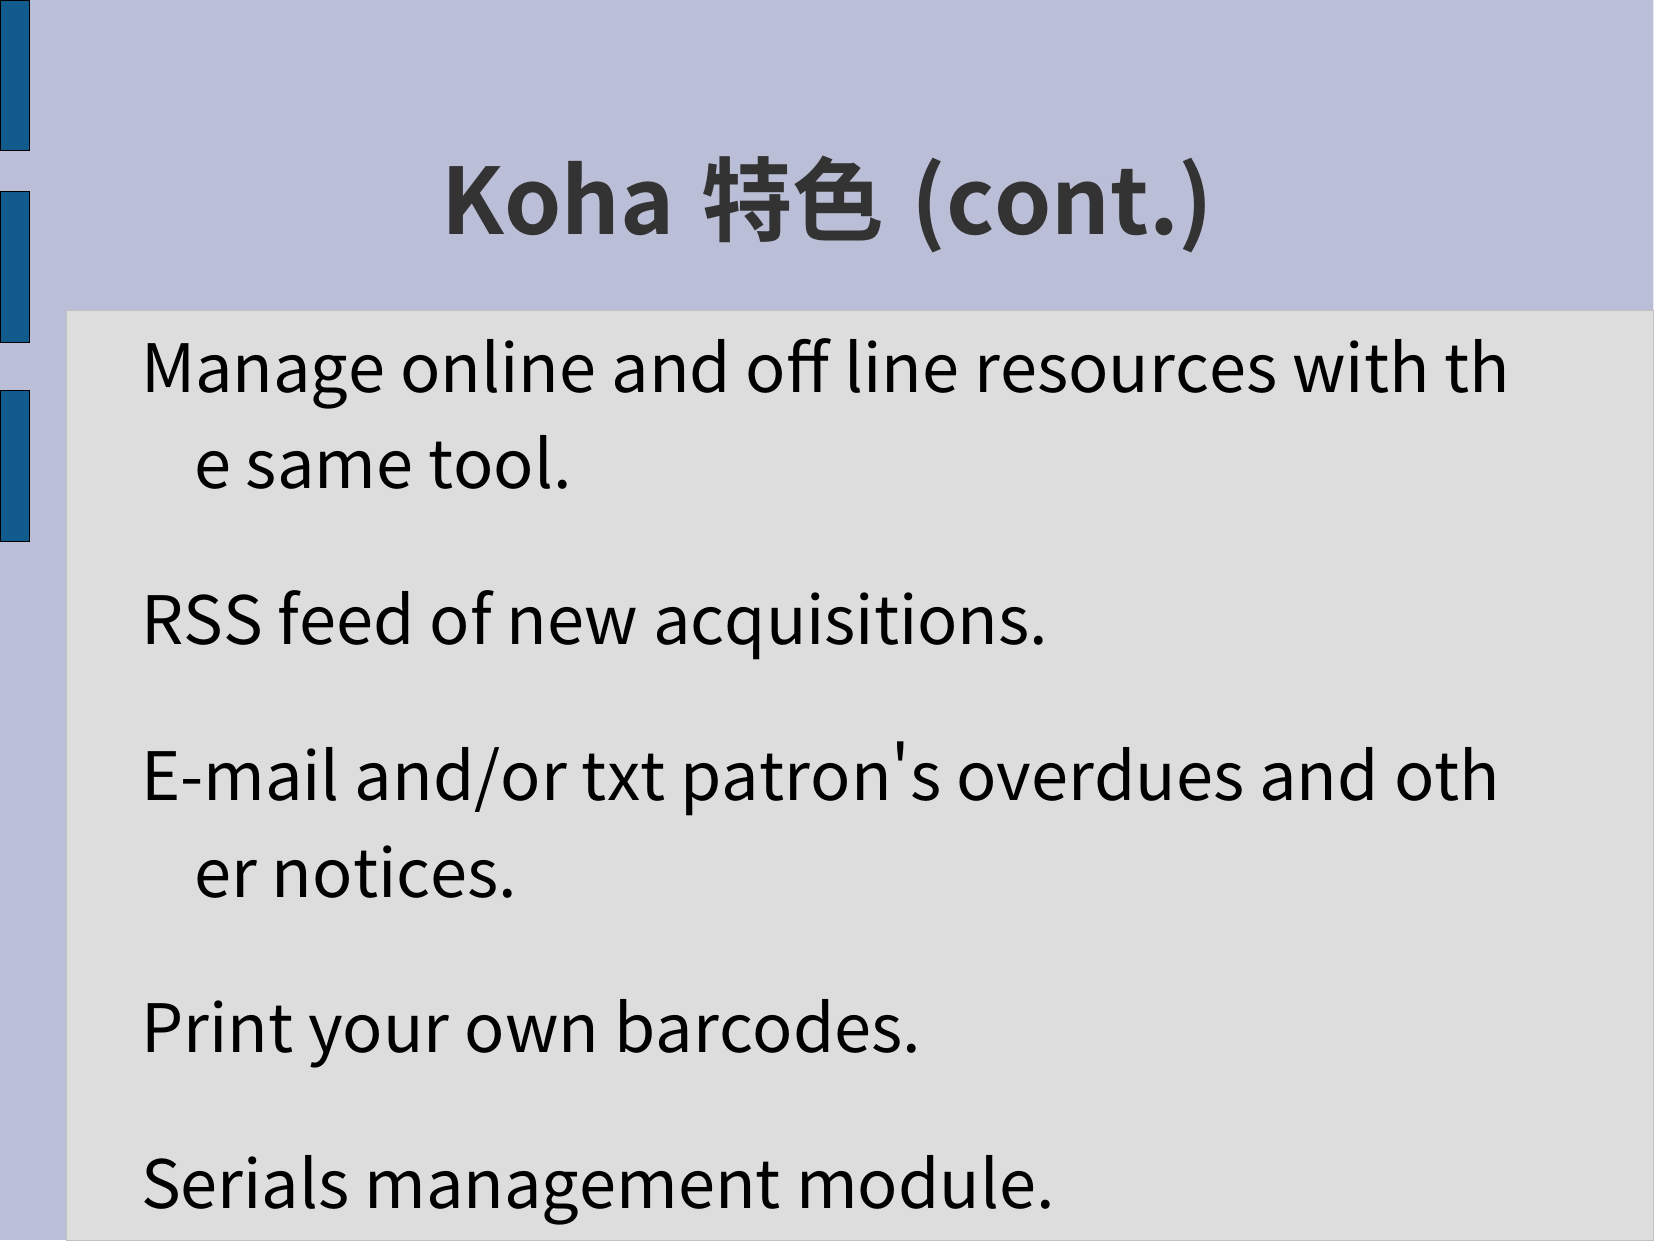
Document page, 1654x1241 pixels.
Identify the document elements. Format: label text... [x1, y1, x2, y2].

title Koha特色(cont.) [121, 91, 1534, 299]
list Manage online and off line resources with the same tool. RSS feed of new acquisitions. E-mail and/or txt patron's overdues and other notices. Print your own barcodes. Serials management module. Full catalogue, circulation and acquisitions system for collection management. [123, 314, 1536, 1211]
